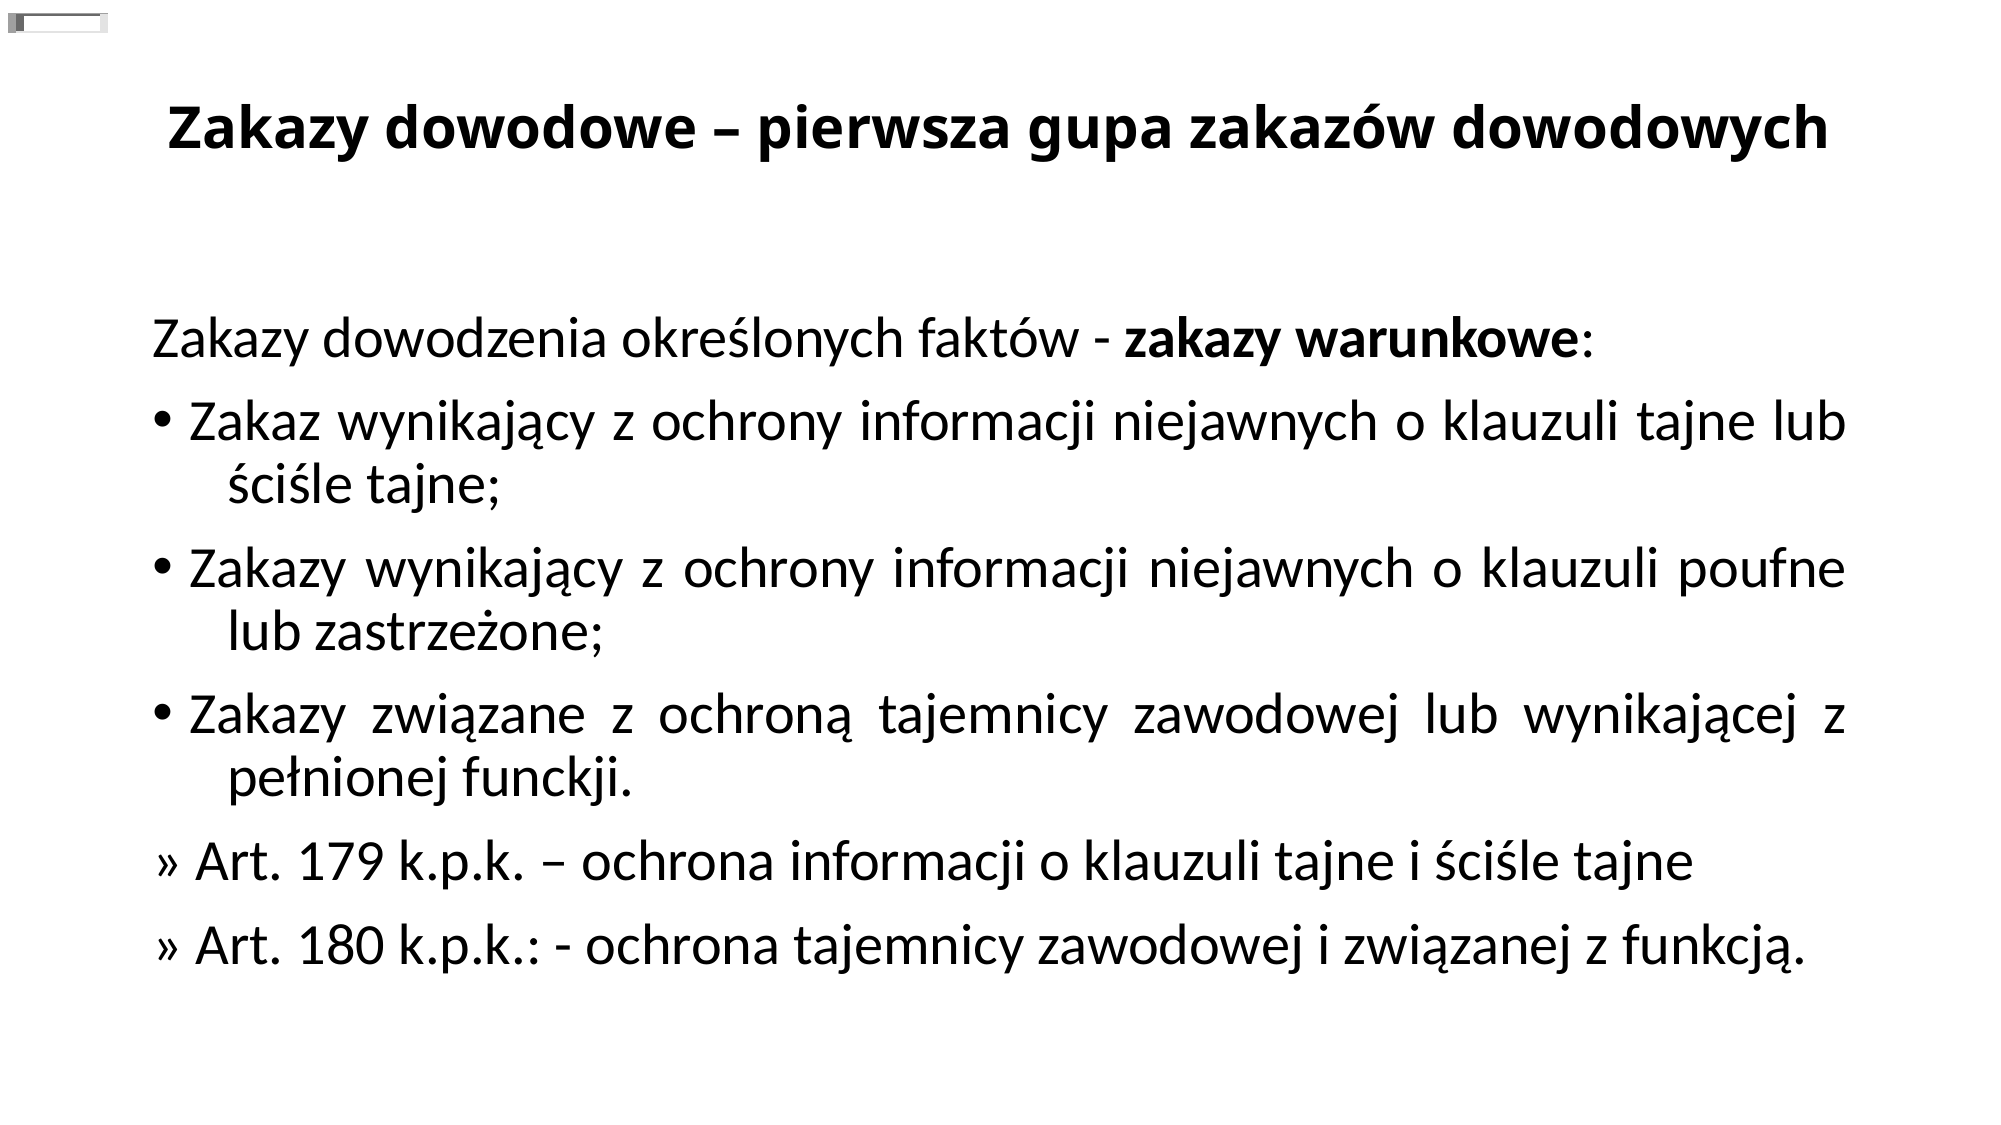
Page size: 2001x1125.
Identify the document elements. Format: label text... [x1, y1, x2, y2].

picture [0, 0, 226, 51]
list Zakazy dowodzenia określonych faktów - zakazy warunkowe: Zakaz wynikający z ochrony informacji niejawnych o klauzuli tajne lub ściśle tajne; Zakazy wynikający z ochrony informacji niejawnych o klauzuli poufne lub zastrzeżone; Zakazy związane z ochroną tajemnicy zawodowej lub wynikającej z pełnionej funckji. » Art. 179 k.p.k. – ochrona informacji o klauzuli tajne i ściśle tajne » Art. 180 k.p.k.: - ochrona tajemnicy zawodowej i związanej z funkcją. [137, 299, 1863, 1014]
title Zakazy dowodowe – pierwsza gupa zakazów dowodowych [137, 59, 1863, 278]
